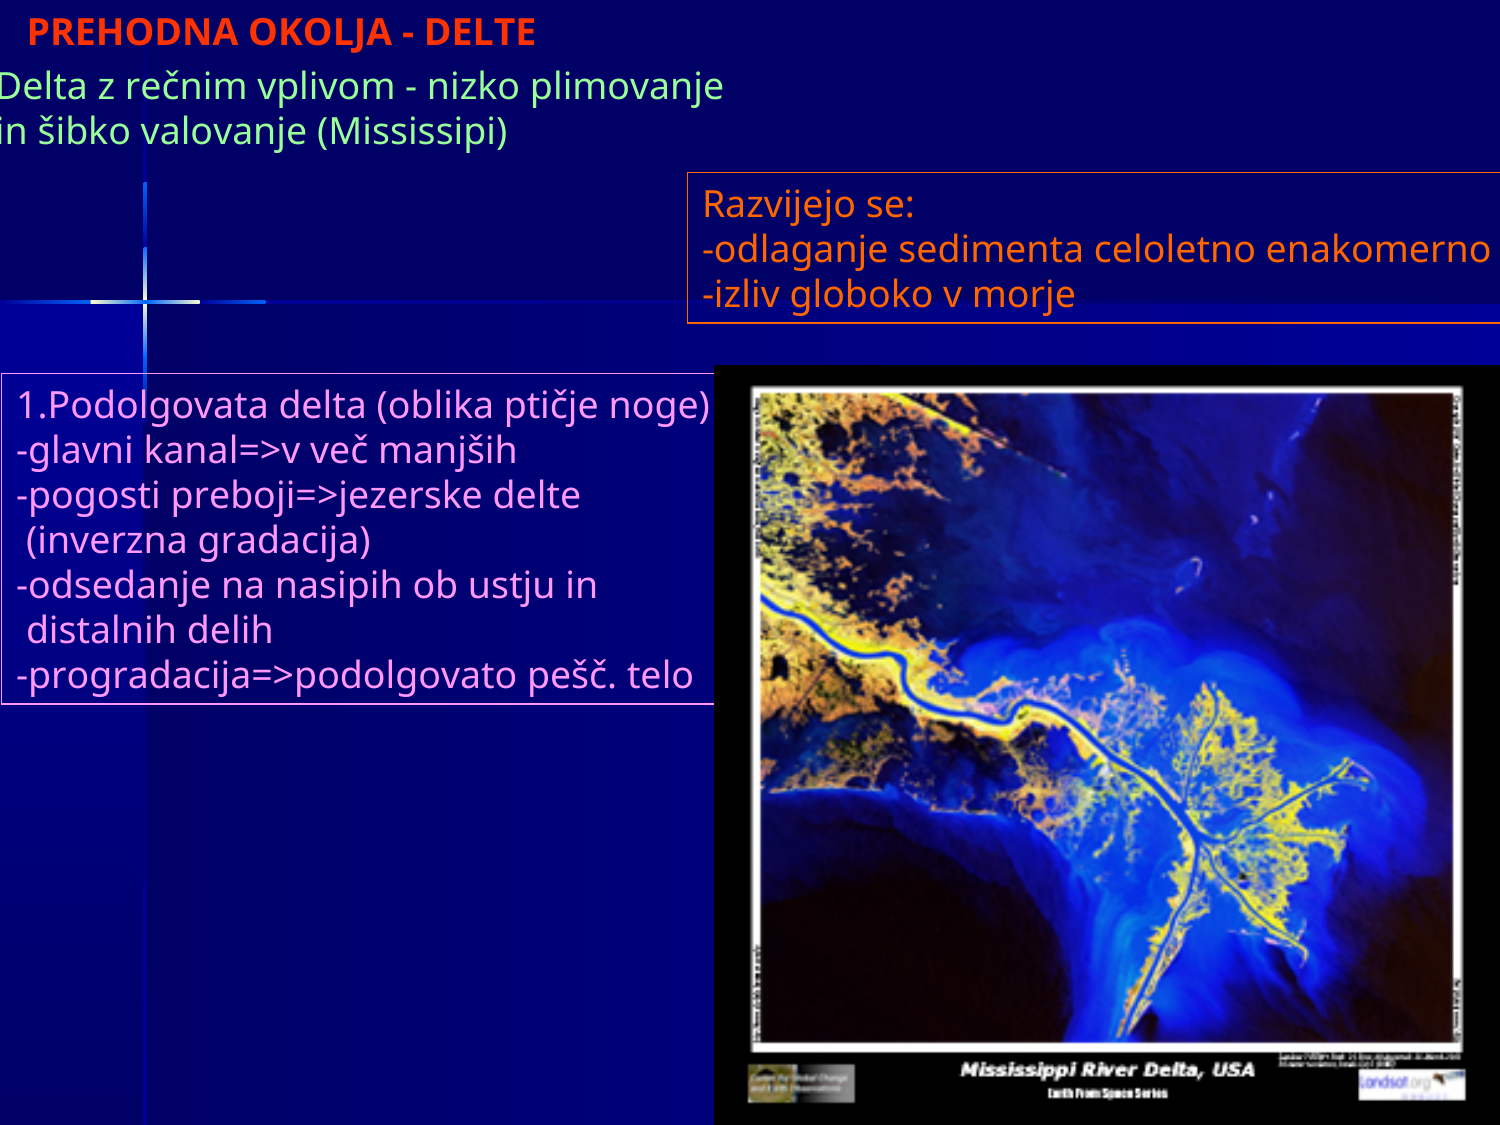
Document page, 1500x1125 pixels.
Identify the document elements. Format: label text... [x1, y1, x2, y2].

picture [714, 365, 1500, 1125]
text_box Delta z rečnim vplivom - nizko plimovanje in šibko valovanje (Mississipi) [0, 54, 741, 161]
text_box Razvijejo se: -odlaganje sedimenta celoletno enakomerno -izliv globoko v morje [687, 172, 1500, 324]
text_box 1.Podolgovata delta (oblika ptičje noge) -glavni kanal=>v več manjših -pogosti preboji=>jezerske delte (inverzna gradacija) -odsedanje na nasipih ob ustju in distalnih delih -progradacija=>podolgovato pešč. telo [1, 373, 714, 704]
text_box PREHODNA OKOLJA - DELTE [11, 0, 552, 54]
